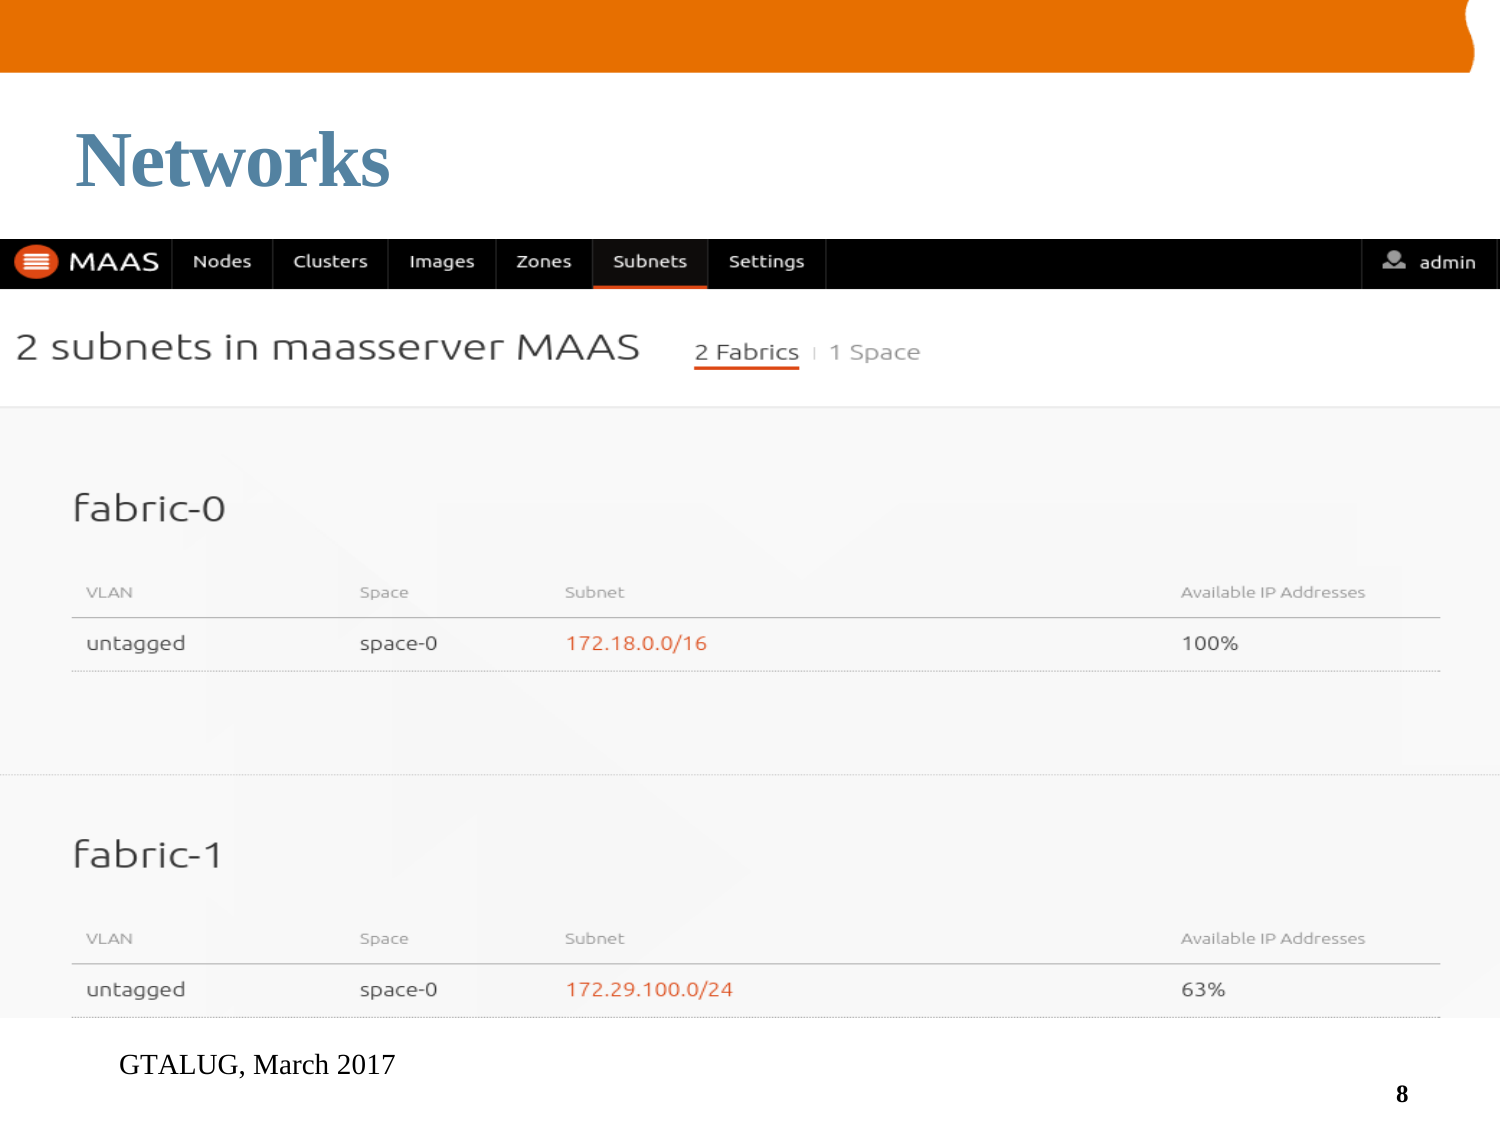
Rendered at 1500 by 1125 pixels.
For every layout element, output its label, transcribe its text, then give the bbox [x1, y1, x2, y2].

picture [0, 239, 1500, 1018]
picture [0, 0, 1500, 75]
title Networks [75, 122, 1438, 228]
